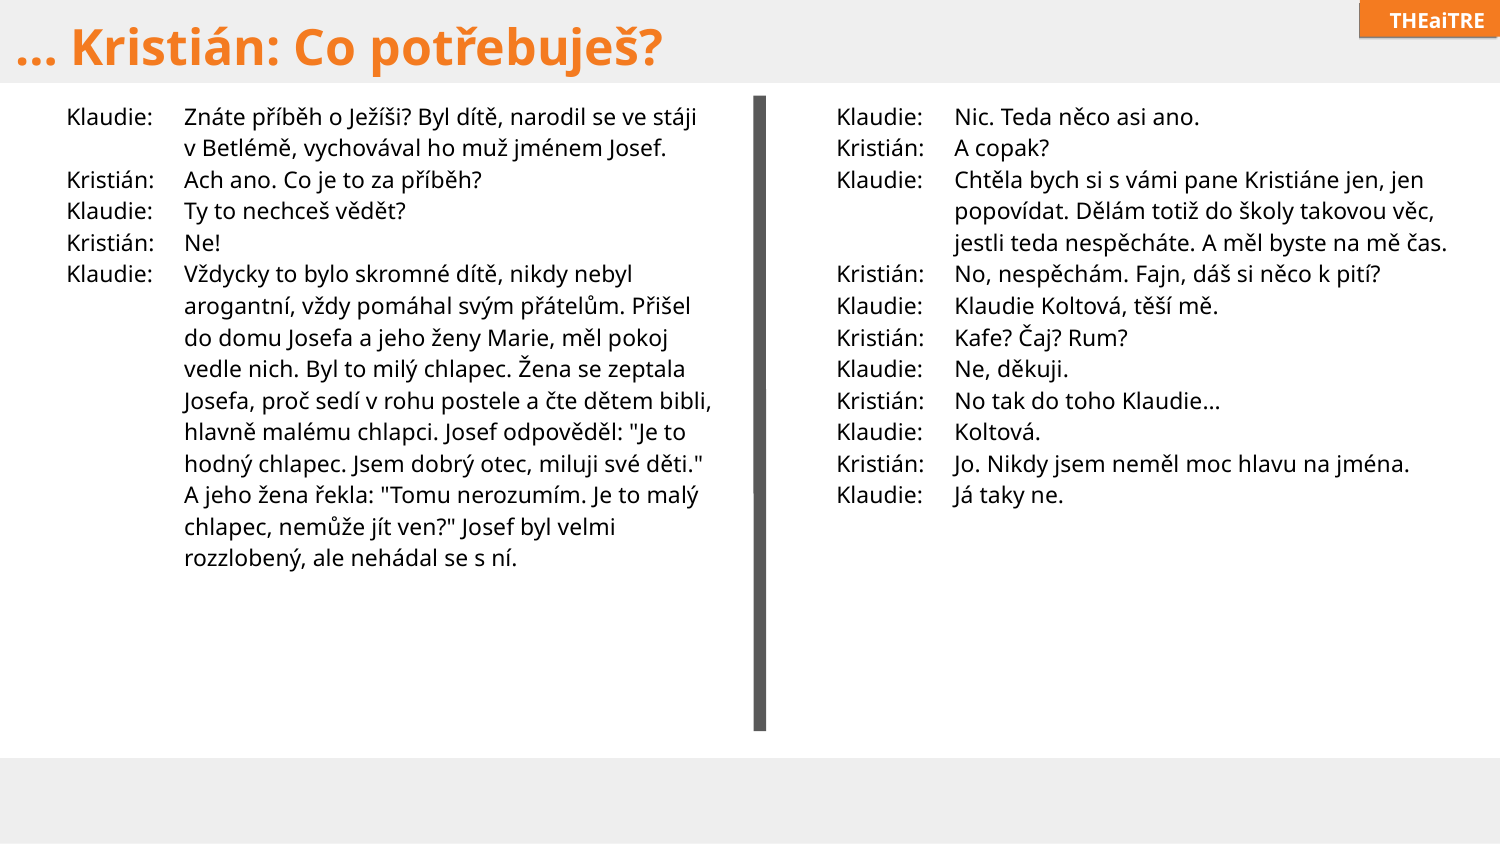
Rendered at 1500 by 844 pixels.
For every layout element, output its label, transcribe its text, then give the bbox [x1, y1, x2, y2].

list Klaudie: Nic. Teda něco asi ano. Kristián: A copak? Klaudie: Chtěla bych si s vámi pane Kristiáne jen, jen popovídat. Dělám totiž do školy takovou věc, jestli teda nespěcháte. A měl byste na mě čas. Kristián: No, nespěchám. Fajn, dáš si něco k pití? Klaudie: Klaudie Koltová, těší mě. Kristián: Kafe? Čaj? Rum? Klaudie: Ne, děkuji. Kristián: No tak do toho Klaudie… Klaudie: Koltová. Kristián: Jo. Nikdy jsem neměl moc hlavu na jména. Klaudie: Já taky ne. [821, 83, 1499, 737]
list Klaudie: Znáte příběh o Ježíši? Byl dítě, narodil se ve stáji v Betlémě, vychovával ho muž jménem Josef. Kristián: Ach ano. Co je to za příběh? Klaudie: Ty to nechceš vědět? Kristián: Ne! Klaudie: Vždycky to bylo skromné dítě, nikdy nebyl arogantní, vždy pomáhal svým přátelům. Přišel do domu Josefa a jeho ženy Marie, měl pokoj vedle nich. Byl to milý chlapec. Žena se zeptala Josefa, proč sedí v rohu postele a čte dětem bibli, hlavně malému chlapci. Josef odpověděl: "Je to hodný chlapec. Jsem dobrý otec, miluji své děti." A jeho žena řekla: "Tomu nerozumím. Je to malý chlapec, nemůže jít ven?" Josef byl velmi rozzlobený, ale nehádal se s ní. [51, 83, 737, 741]
title … Kristián: Co potřebuješ? [0, 0, 1500, 83]
subtitle THEaiTRE [1359, 0, 1500, 37]
